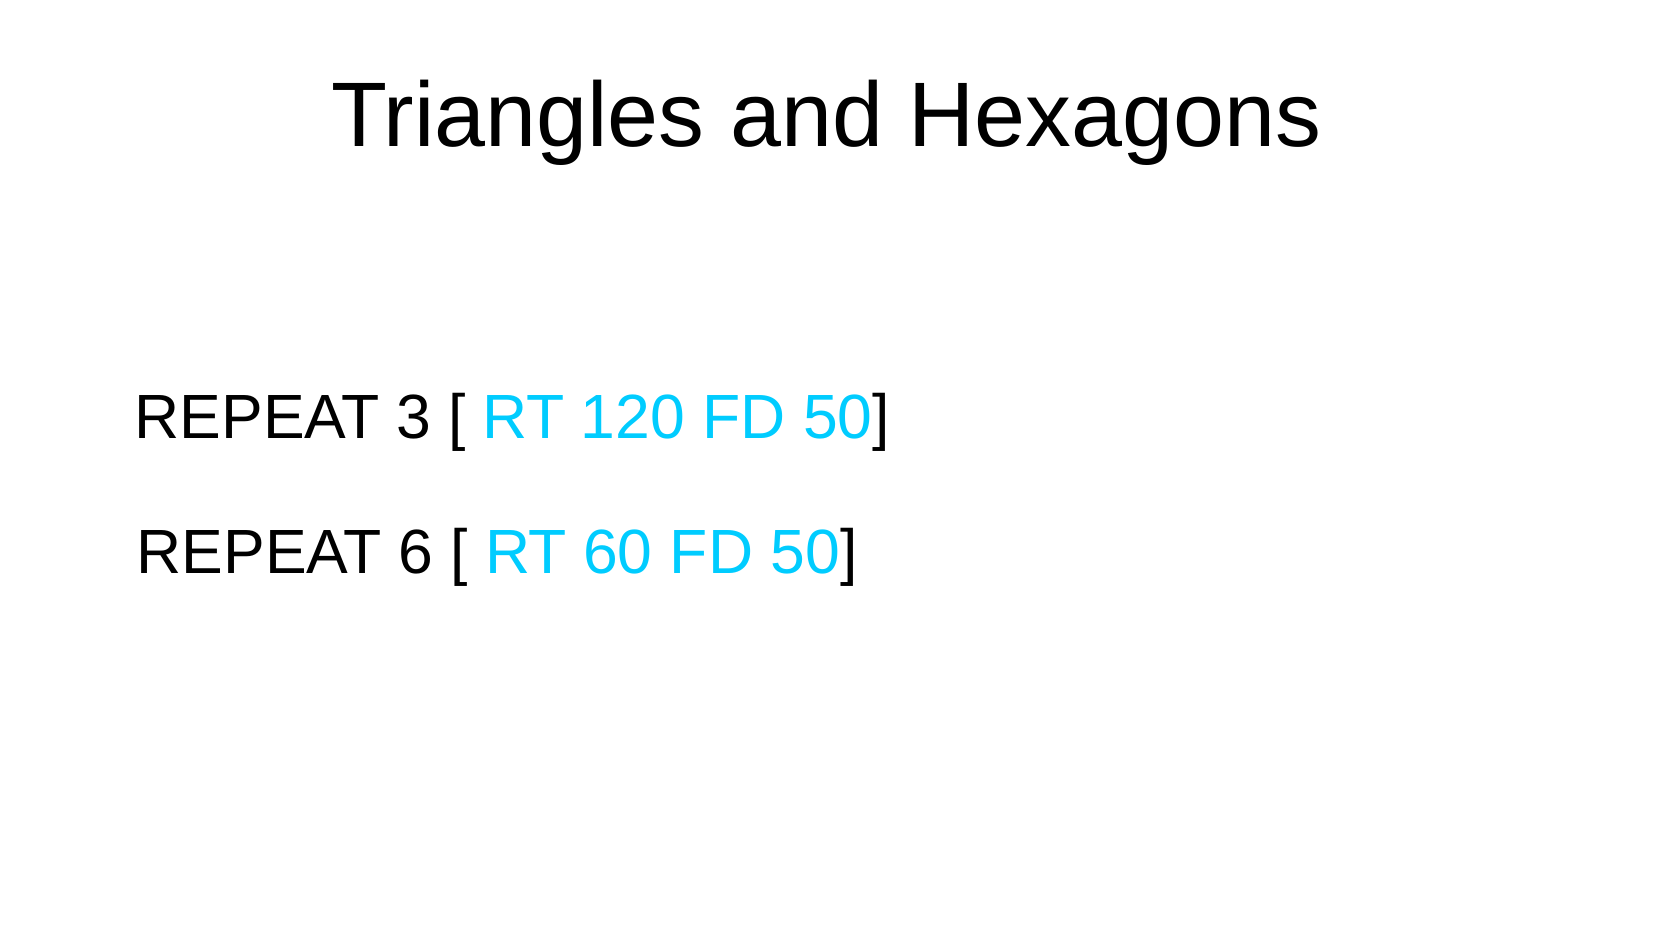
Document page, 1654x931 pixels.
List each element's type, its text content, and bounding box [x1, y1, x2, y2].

text_box REPEAT 3 [ RT 120 FD 50] [120, 375, 1439, 460]
title Triangles and Hexagons [82, 37, 1571, 193]
text_box REPEAT 6 [ RT 60 FD 50] [121, 510, 1441, 595]
